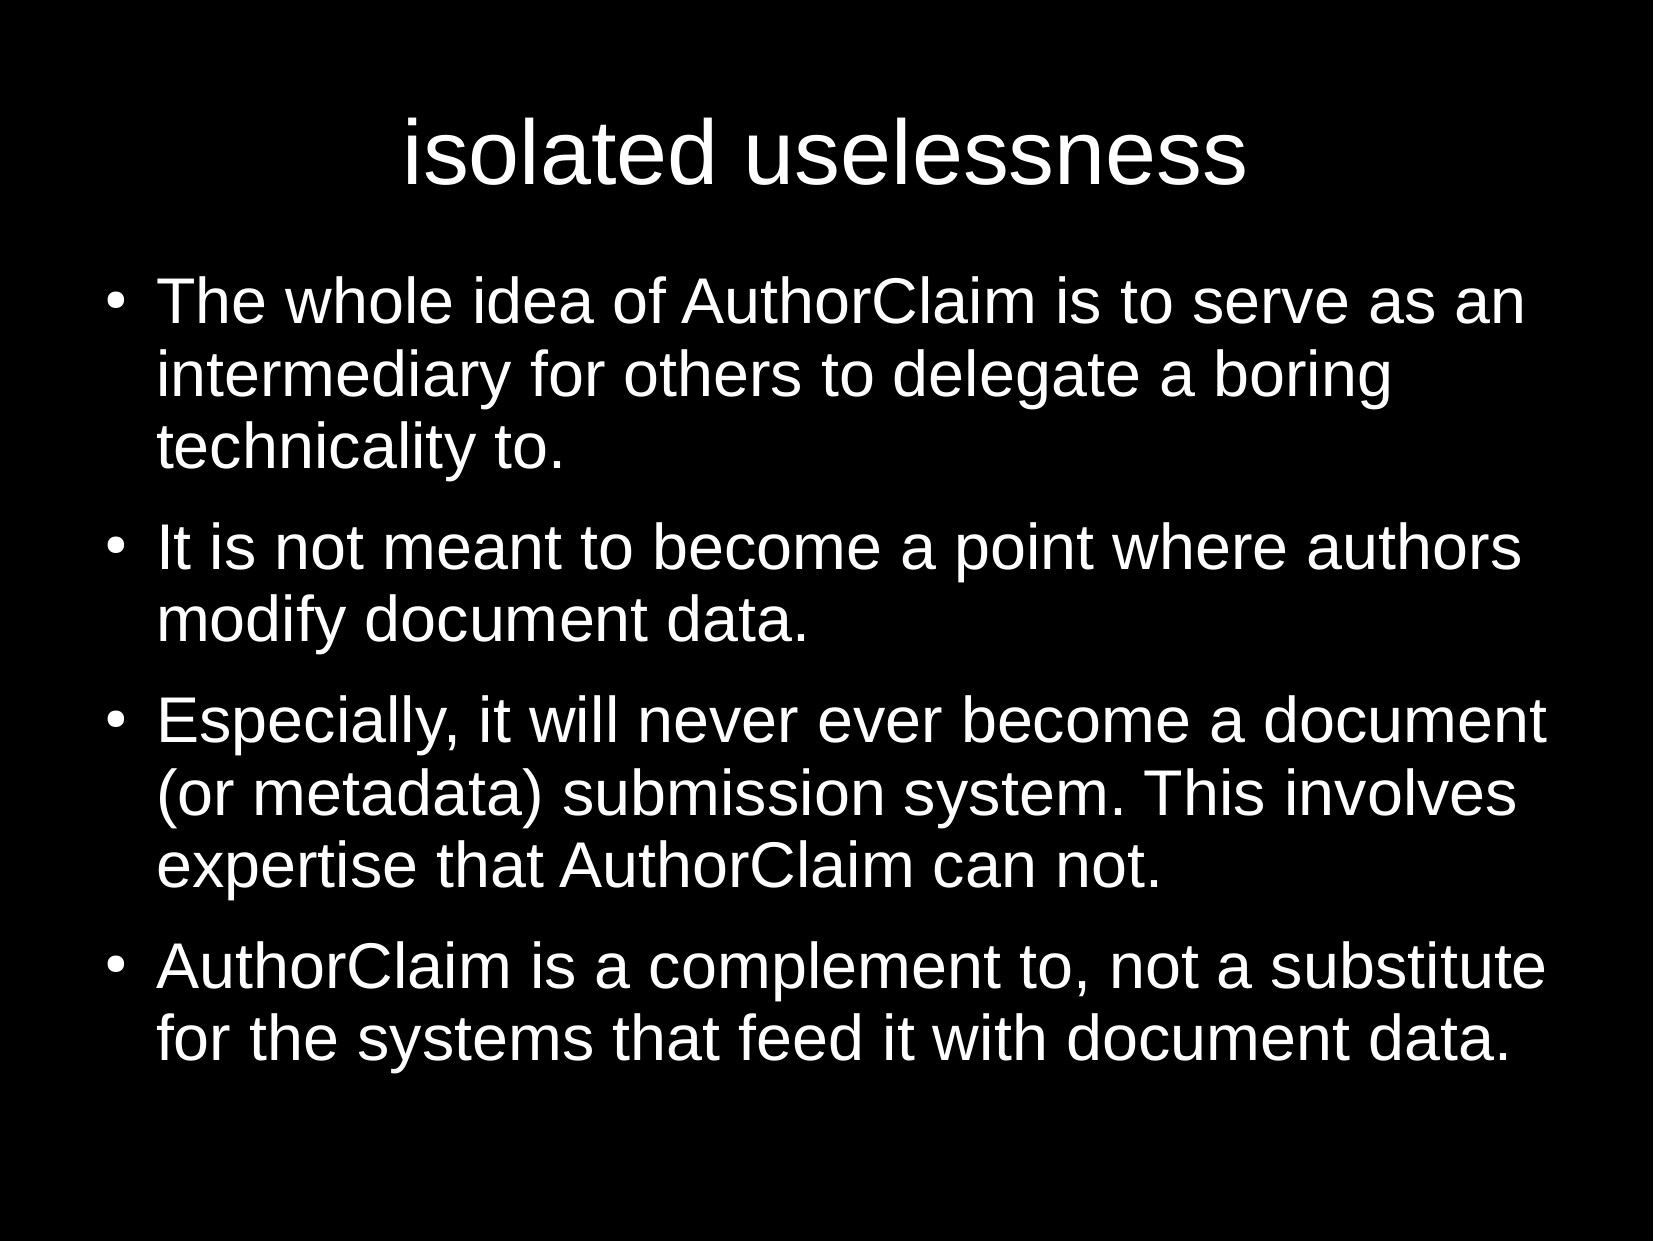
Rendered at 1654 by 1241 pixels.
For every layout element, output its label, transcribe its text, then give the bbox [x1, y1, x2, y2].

list The whole idea of AuthorClaim is to serve as an intermediary for others to delegate a boring technicality to. It is not meant to become a point where authors modify document data. Especially, it will never ever become a document (or metadata) submission system. This involves expertise that AuthorClaim can not. AuthorClaim is a complement to, not a substitute for the systems that feed it with document data. [87, 265, 1576, 1201]
title isolated uselessness [82, 56, 1571, 250]
